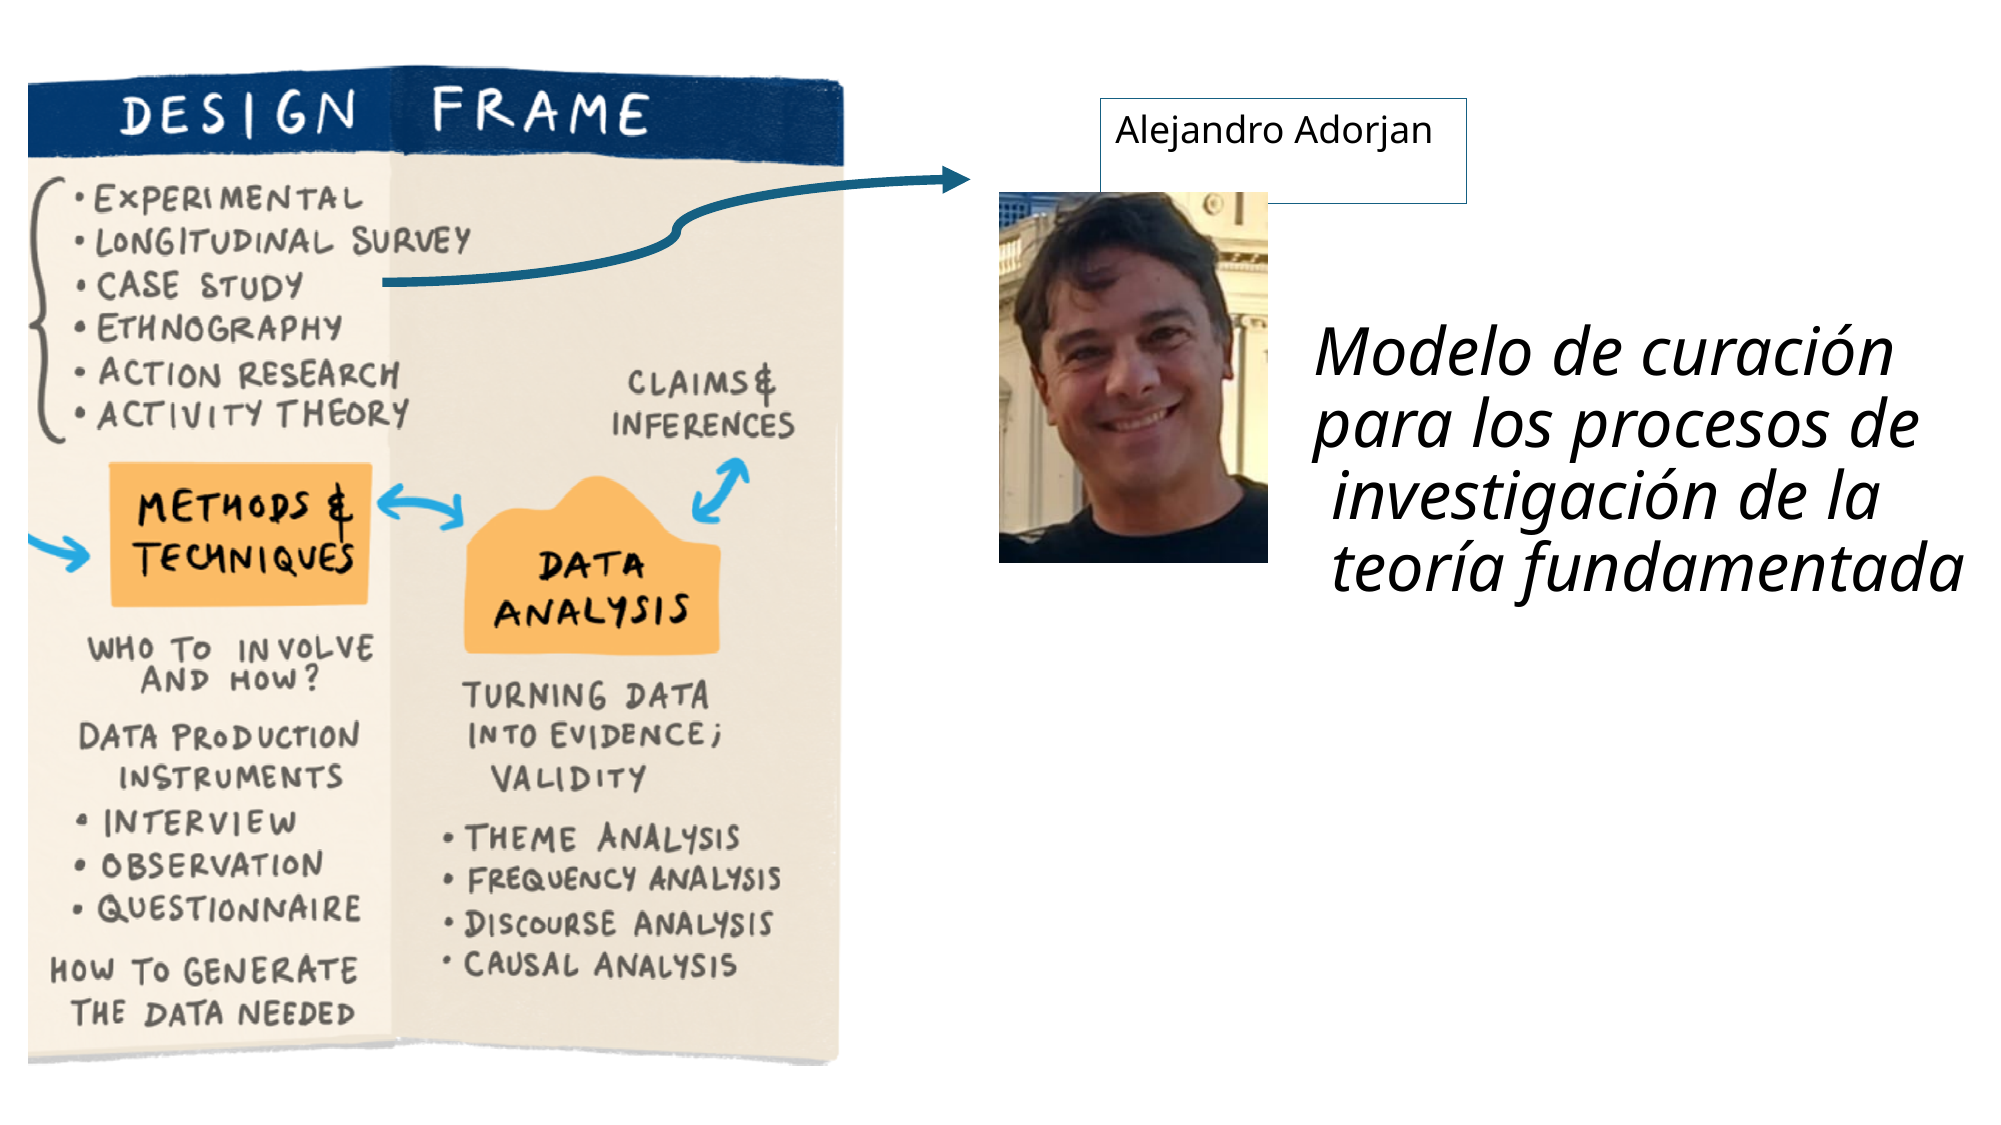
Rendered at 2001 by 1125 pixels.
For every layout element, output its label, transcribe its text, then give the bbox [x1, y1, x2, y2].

picture [999, 192, 1268, 563]
picture [28, 59, 866, 1066]
title Modelo de curación para los procesos de investigación de la teoría fundamentada [1298, 379, 2000, 544]
text_box Alejandro Adorjan [1100, 98, 1467, 204]
